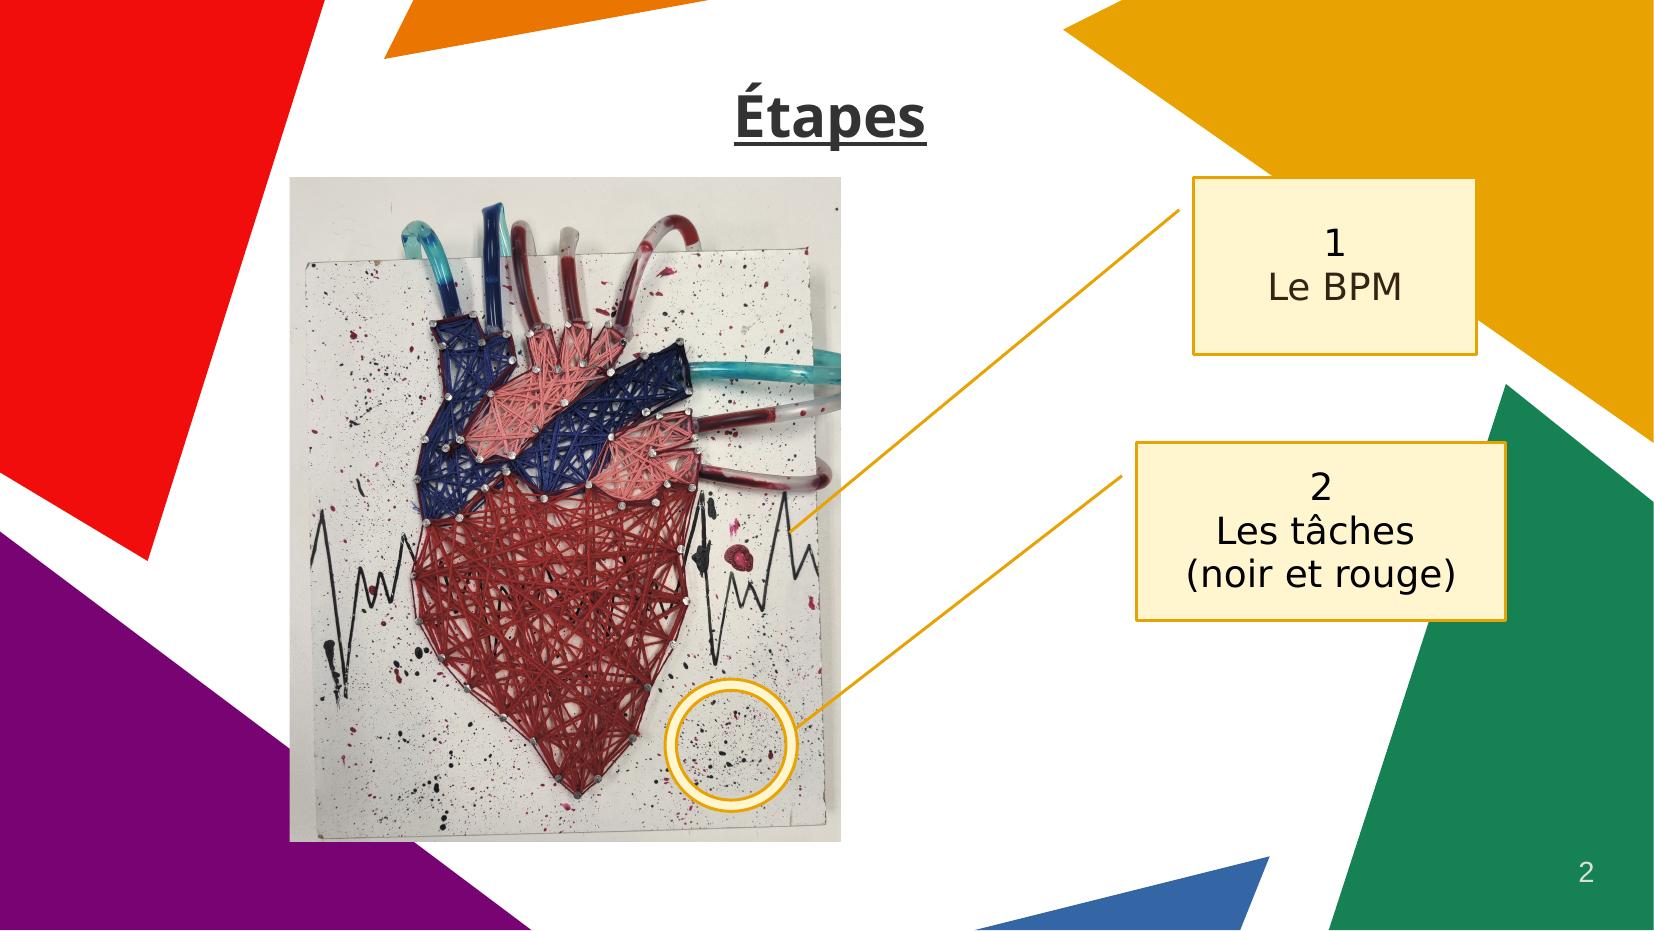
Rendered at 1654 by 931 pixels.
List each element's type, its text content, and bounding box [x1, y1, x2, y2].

picture [677, 691, 785, 800]
title Étapes [289, 37, 1372, 193]
text_box 1 Le BPM [1194, 177, 1476, 354]
text_box [665, 679, 798, 812]
text_box 2 Les tâches (noir et rouge) [1137, 443, 1506, 620]
picture [289, 177, 841, 842]
